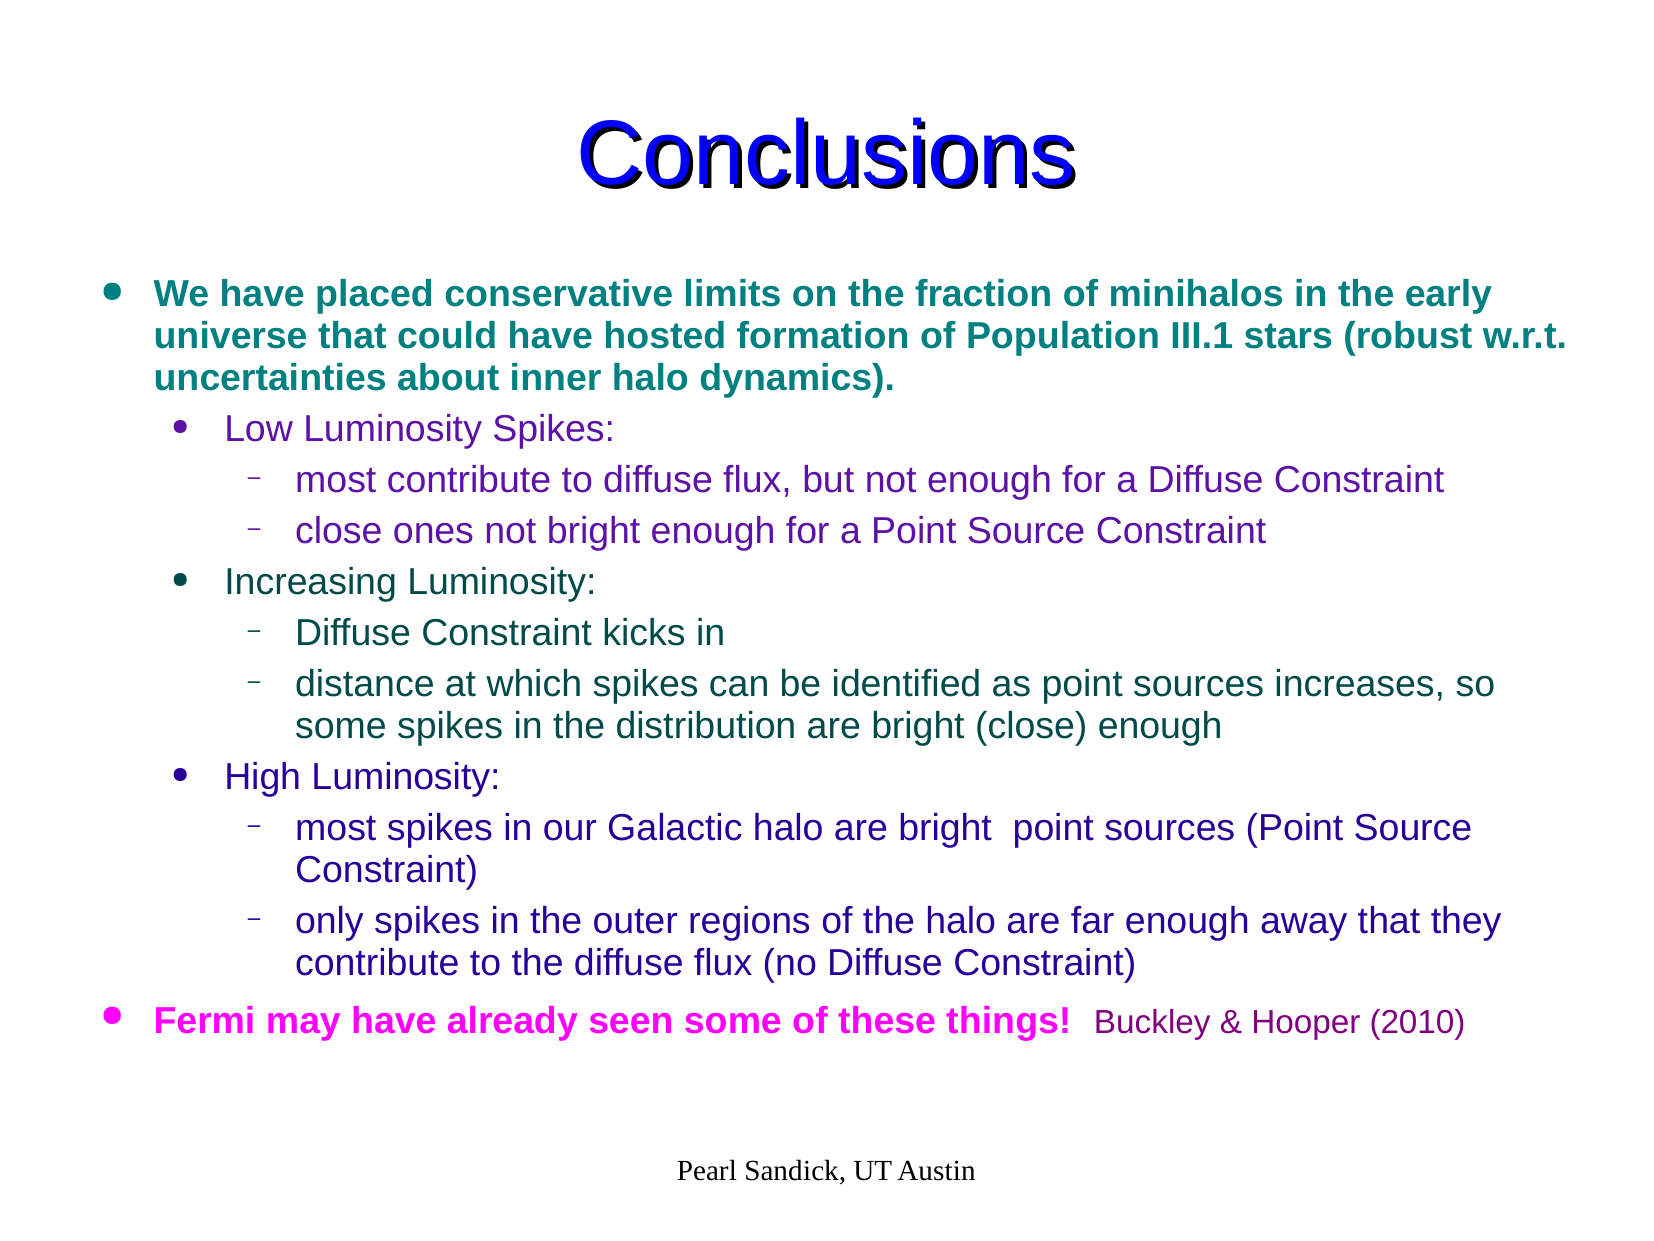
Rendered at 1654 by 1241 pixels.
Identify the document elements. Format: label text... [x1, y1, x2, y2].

title Conclusions [82, 49, 1571, 257]
list We have placed conservative limits on the fraction of minihalos in the early universe that could have hosted formation of Population III.1 stars (robust w.r.t. uncertainties about inner halo dynamics). Low Luminosity Spikes: most contribute to diffuse flux, but not enough for a Diffuse Constraint close ones not bright enough for a Point Source Constraint Increasing Luminosity: Diffuse Constraint kicks in distance at which spikes can be identified as point sources increases, so some spikes in the distribution are bright (close) enough High Luminosity: most spikes in our Galactic halo are bright point sources (Point Source Constraint) only spikes in the outer regions of the halo are far enough away that they contribute to the diffuse flux (no Diffuse Constraint) Fermi may have already seen some of these things! Buckley & Hooper (2010) [82, 272, 1571, 1163]
